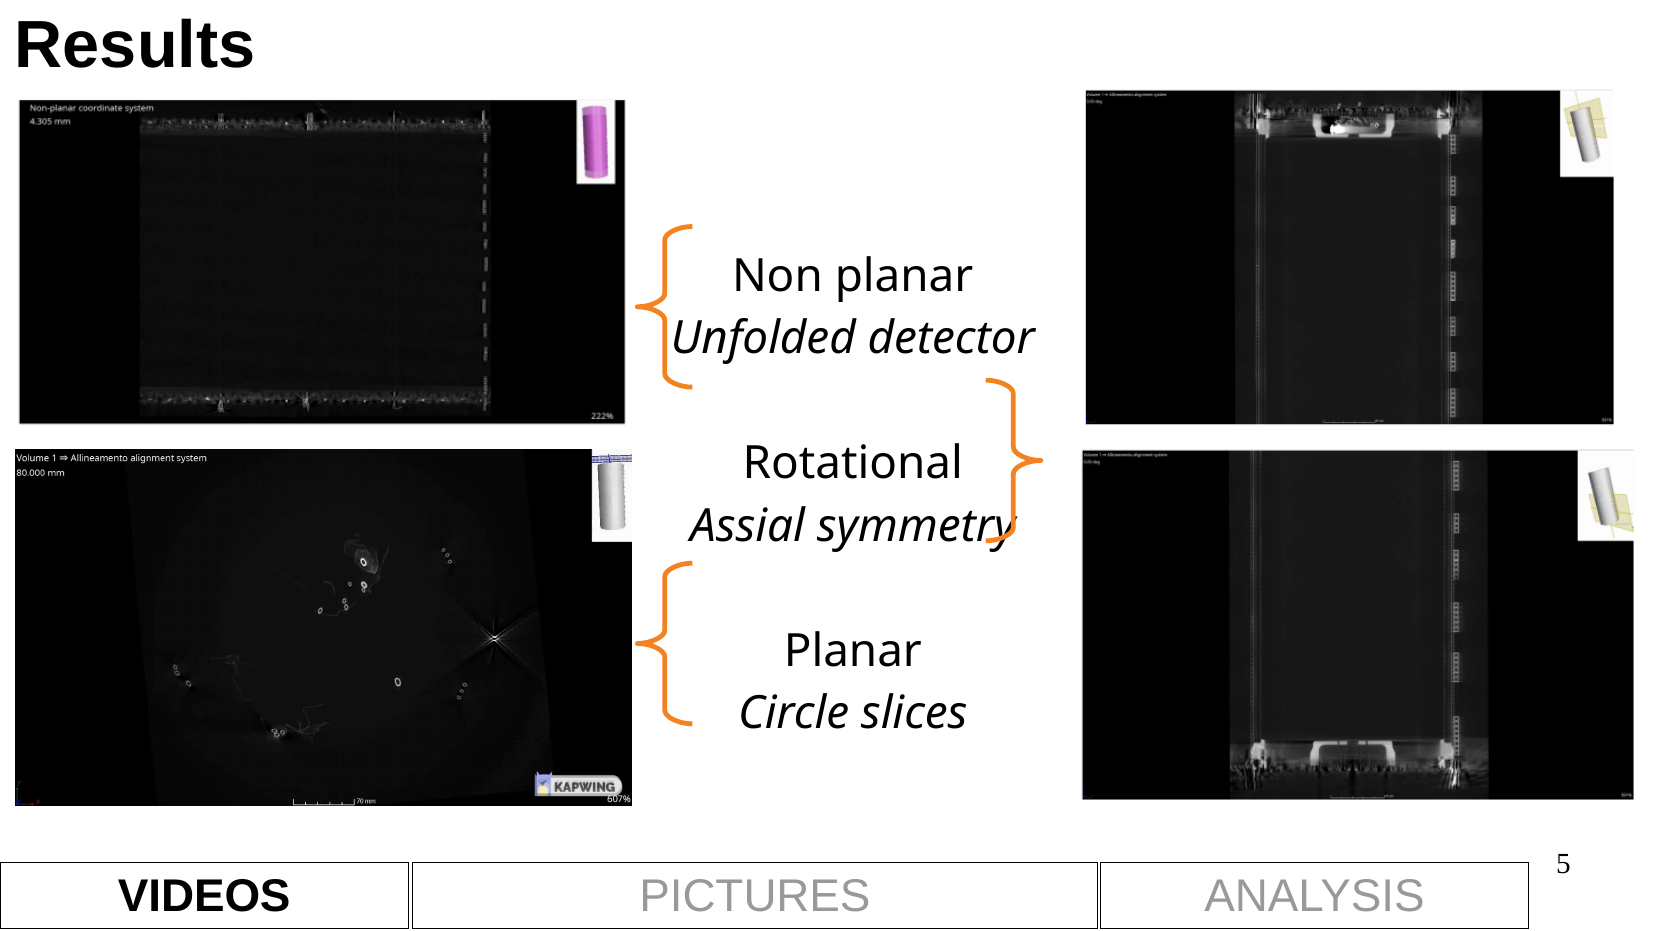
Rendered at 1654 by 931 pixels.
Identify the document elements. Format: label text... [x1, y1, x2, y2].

text_box Non planar Unfolded detector Rotational Assial symmetry Planar Circle slices [630, 234, 1076, 696]
text_box ANALYSIS [1100, 862, 1529, 929]
picture [0, 89, 637, 428]
text_box PICTURES [412, 862, 1098, 929]
text_box [14, 448, 632, 807]
picture [1075, 83, 1645, 811]
text_box Results [0, 0, 409, 89]
text_box VIDEOS [0, 862, 409, 929]
